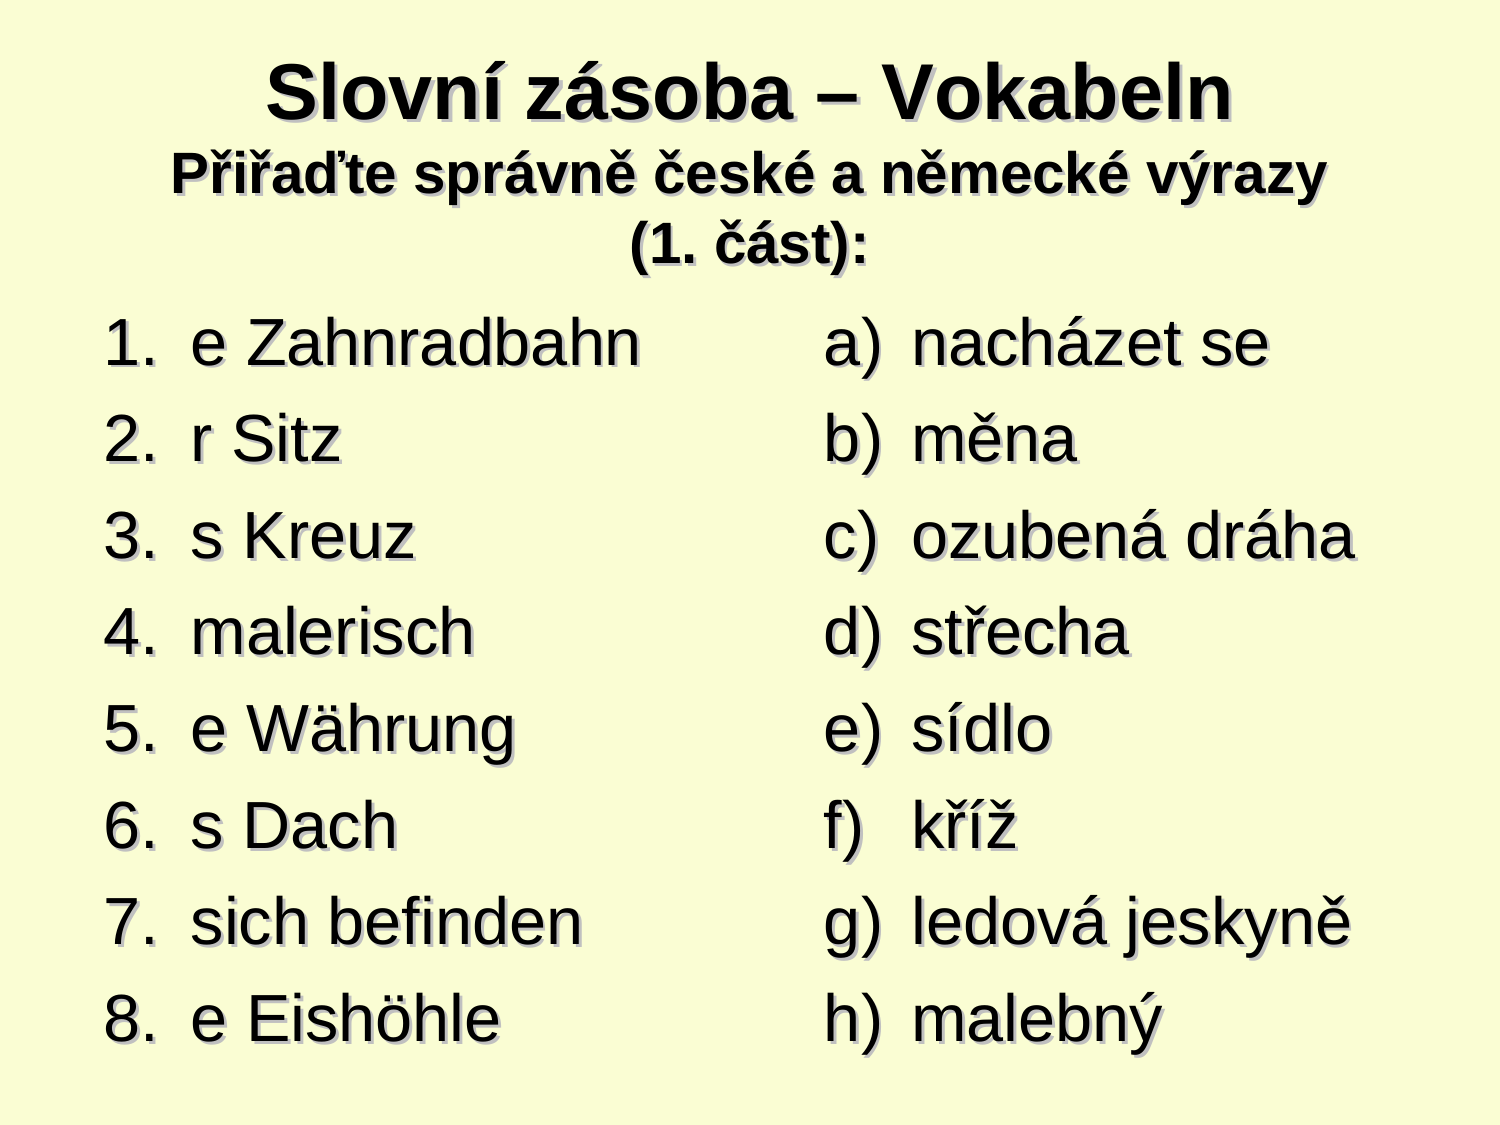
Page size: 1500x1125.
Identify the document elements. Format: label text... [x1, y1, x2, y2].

list nacházet se měna ozubená dráha střecha sídlo kříž ledová jeskyně malebný [809, 290, 1450, 1063]
list e Zahnradbahn r Sitz s Kreuz malerisch e Währung s Dach sich befinden e Eishöhle [88, 290, 739, 1063]
title Slovní zásoba – Vokabeln Přiřaďte správně české a německé výrazy (1. část): [29, 32, 1471, 283]
